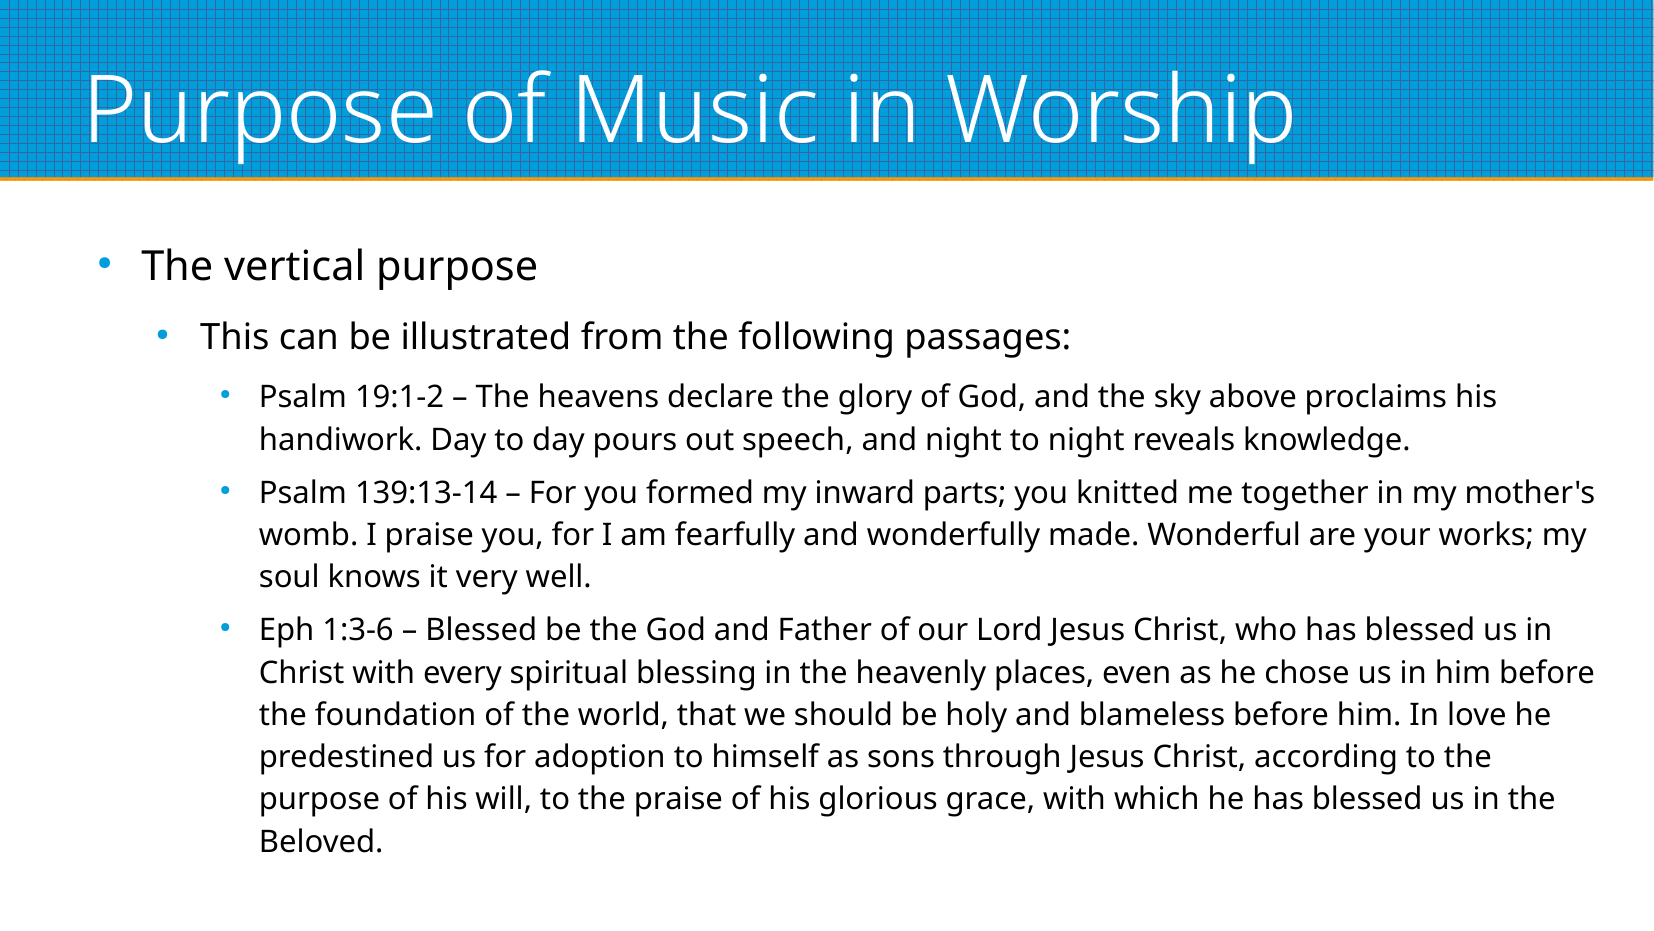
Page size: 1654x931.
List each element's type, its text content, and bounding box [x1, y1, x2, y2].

list The vertical purpose This can be illustrated from the following passages: Psalm 19:1-2 – The heavens declare the glory of God, and the sky above proclaims his handiwork. Day to day pours out speech, and night to night reveals knowledge. Psalm 139:13-14 – For you formed my inward parts; you knitted me together in my mother's womb. I praise you, for I am fearfully and wonderfully made. Wonderful are your works; my soul knows it very well. Eph 1:3-6 – Blessed be the God and Father of our Lord Jesus Christ, who has blessed us in Christ with every spiritual blessing in the heavenly places, even as he chose us in him before the foundation of the world, that we should be holy and blameless before him. In love he predestined us for adoption to himself as sons through Jesus Christ, according to the purpose of his will, to the praise of his glorious grace, with which he has blessed us in the Beloved. [82, 236, 1613, 863]
title Purpose of Music in Worship [82, 14, 1571, 171]
